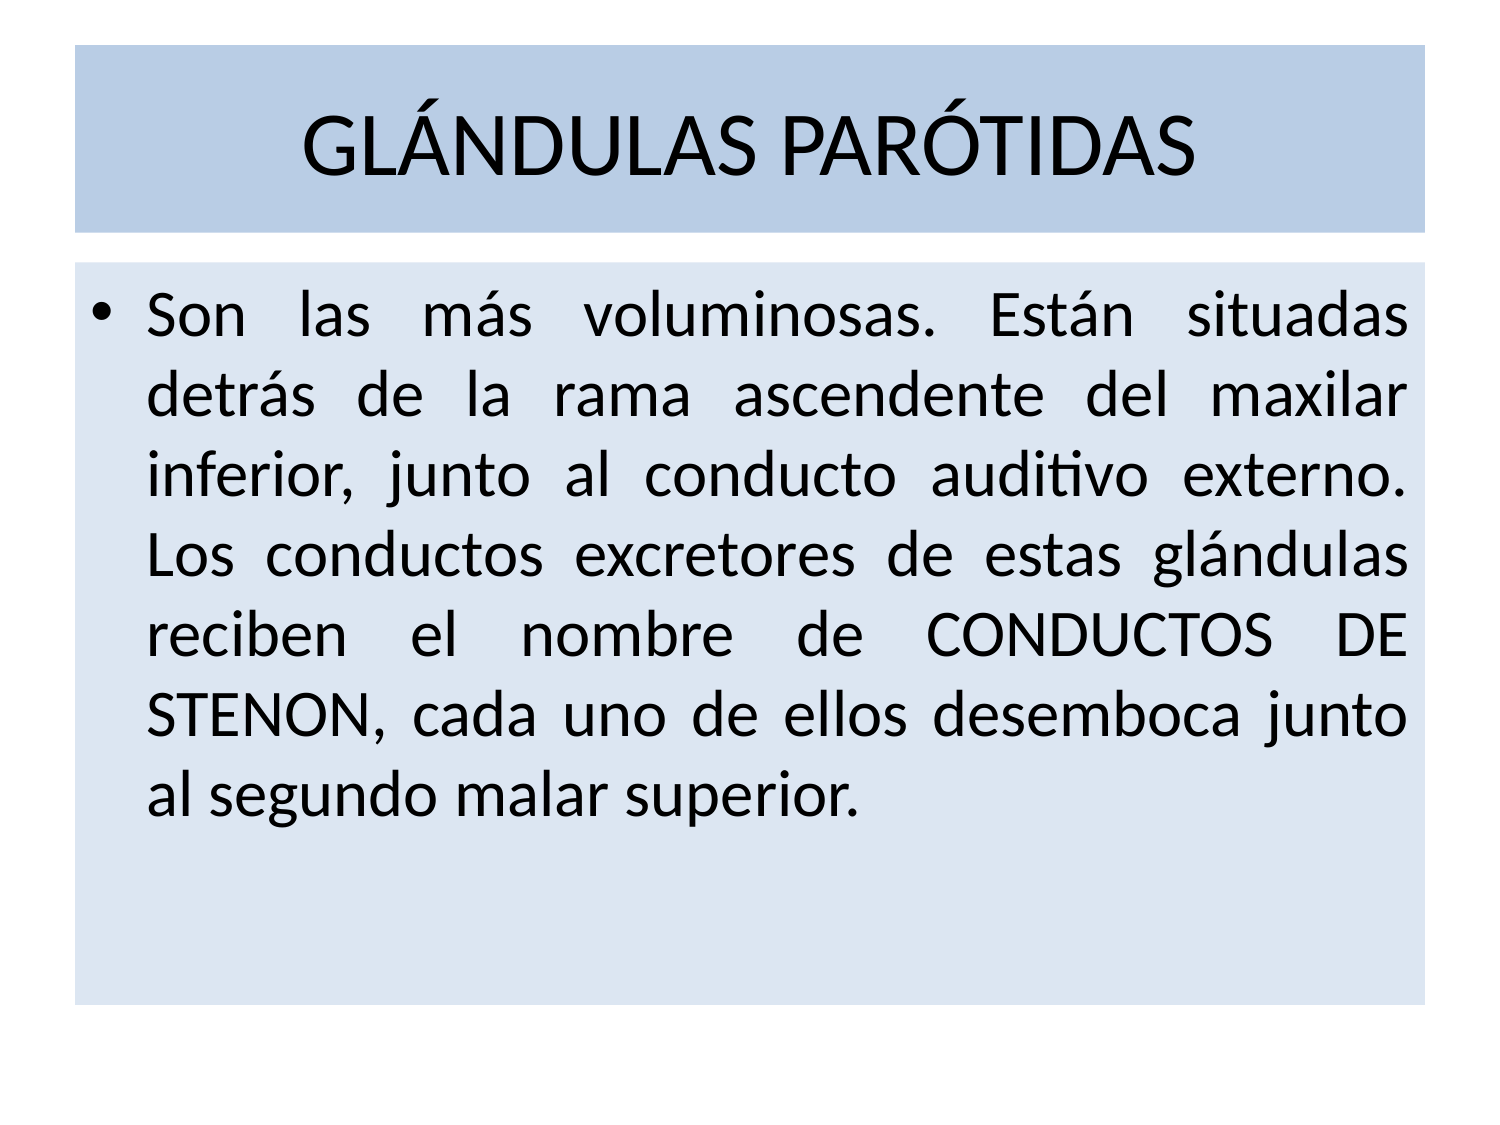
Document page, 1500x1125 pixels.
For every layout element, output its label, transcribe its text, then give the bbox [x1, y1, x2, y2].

title GLÁNDULAS PARÓTIDAS [75, 45, 1425, 233]
list Son las más voluminosas. Están situadas detrás de la rama ascendente del maxilar inferior, junto al conducto auditivo externo. Los conductos excretores de estas glándulas reciben el nombre de CONDUCTOS DE STENON, cada uno de ellos desemboca junto al segundo malar superior. [75, 262, 1425, 1005]
